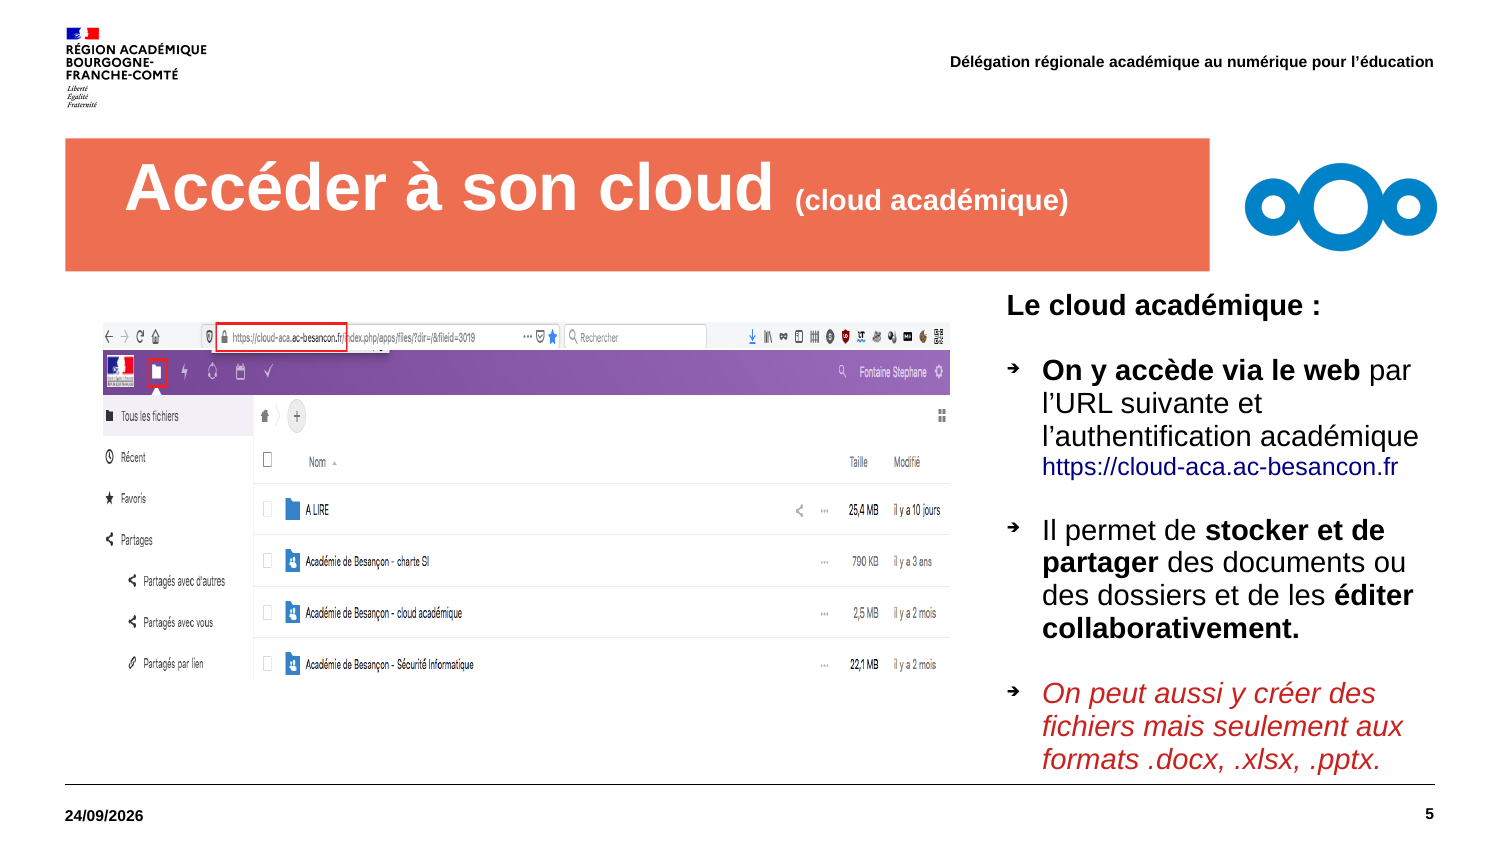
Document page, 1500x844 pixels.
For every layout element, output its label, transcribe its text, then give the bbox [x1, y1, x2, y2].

picture [55, 16, 218, 119]
text_box 31/01/2023 [64, 787, 251, 843]
text_box <numéro> [1213, 784, 1435, 843]
picture [103, 322, 950, 682]
text_box Accéder à son cloud (cloud académique) [65, 138, 1210, 272]
text_box Délégation régionale académique au numérique pour l’éducation [470, 32, 1435, 91]
picture [1221, 139, 1461, 275]
text_box Le cloud académique : On y accède via le web par l’URL suivante et l’authentification académique https://cloud-aca.ac-besancon.fr Il permet de stocker et de partager des documents ou des dossiers et de les éditer collaborativement. On peut aussi y créer des fichiers mais seulement aux formats .docx, .xlsx, .pptx. [991, 281, 1442, 784]
